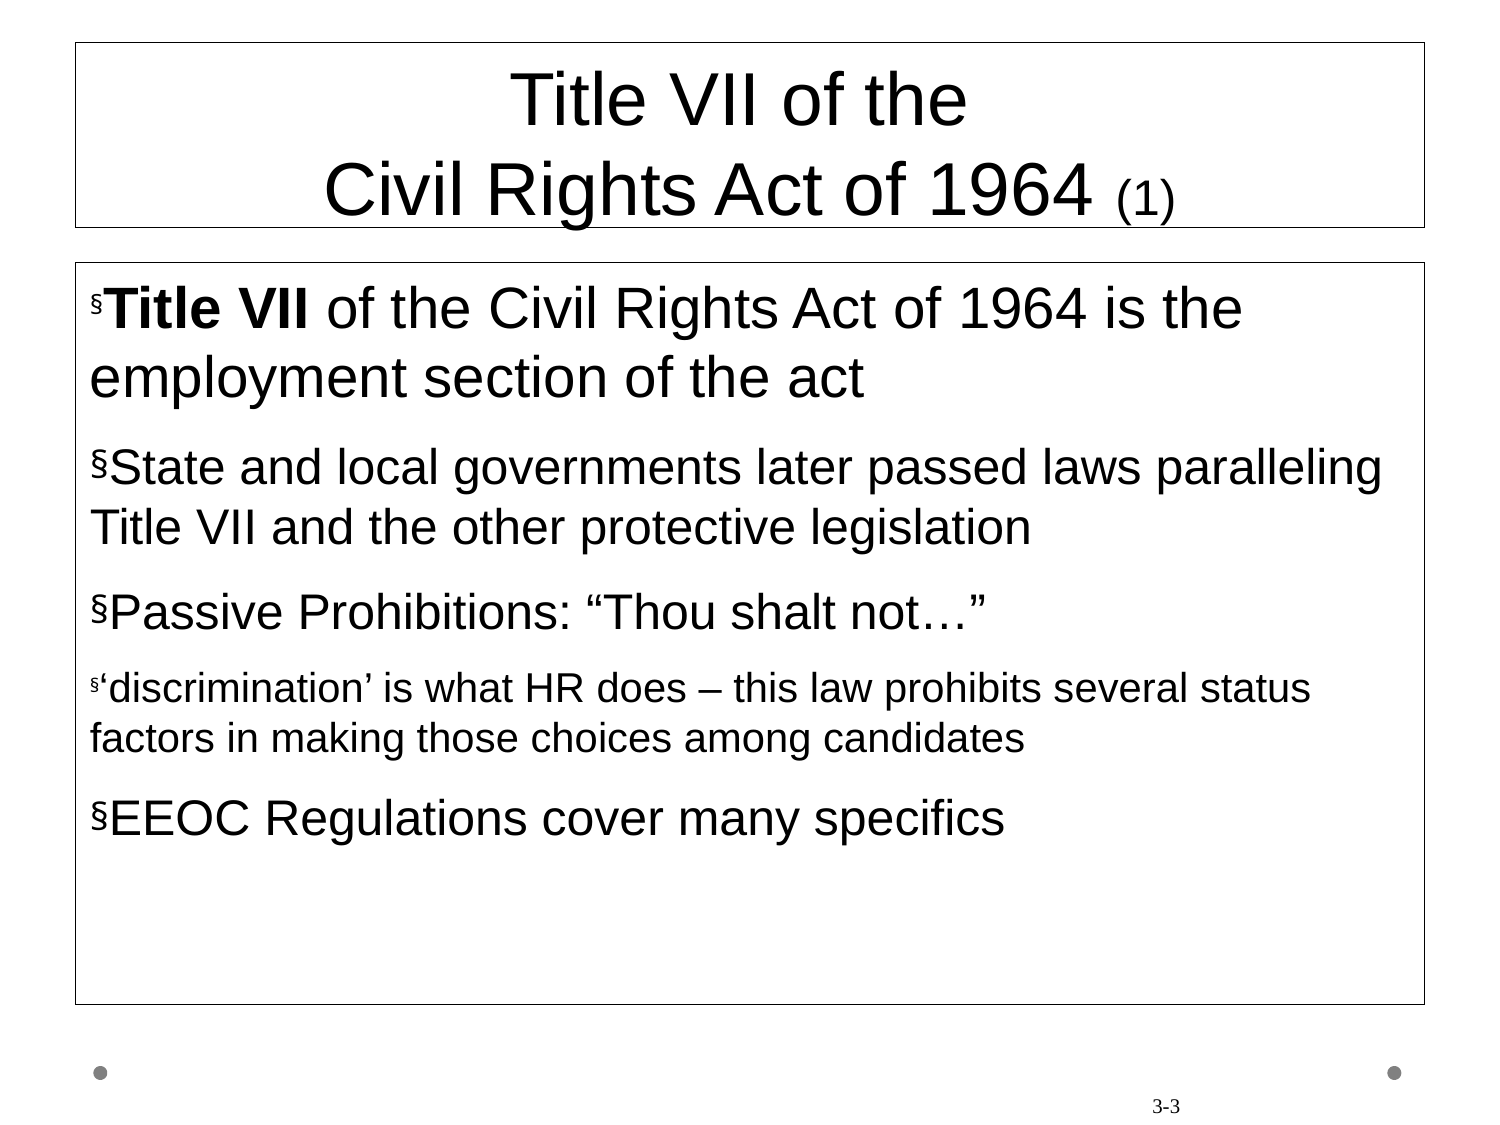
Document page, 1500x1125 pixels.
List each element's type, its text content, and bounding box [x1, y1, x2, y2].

list Title VII of the Civil Rights Act of 1964 is the employment section of the act State and local governments later passed laws paralleling Title VII and the other protective legislation Passive Prohibitions: “Thou shalt not…” ‘discrimination’ is what HR does – this law prohibits several status factors in making those choices among candidates EEOC Regulations cover many specifics [75, 262, 1425, 1005]
title Title VII of the Civil Rights Act of 1964 (1) [75, 42, 1425, 228]
